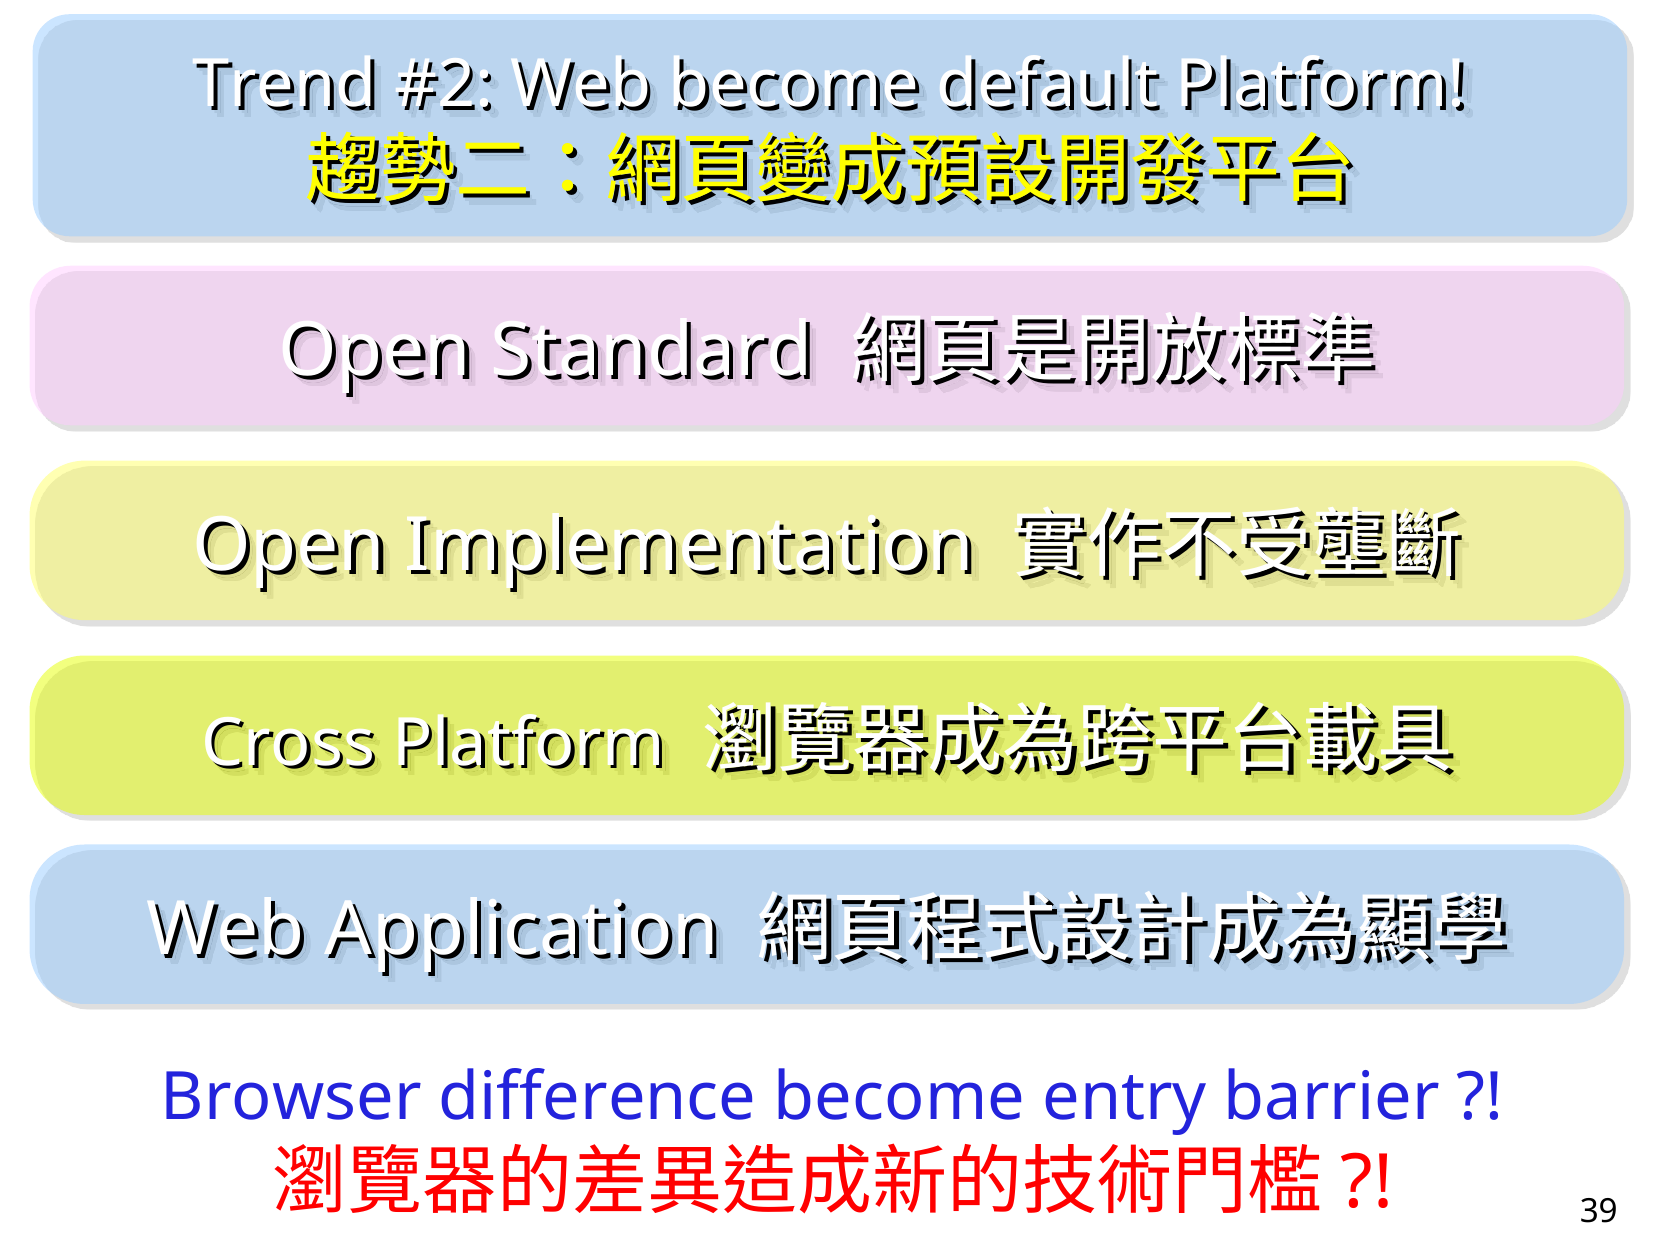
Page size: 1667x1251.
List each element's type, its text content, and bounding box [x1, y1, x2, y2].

text_box Web Application 網頁程式設計成為顯學 [29, 844, 1625, 1004]
text_box Trend #2: Web become default Platform! 趨勢二：網頁變成預設開發平台 [32, 14, 1628, 237]
text_box Open Implementation 實作不受壟斷 [29, 460, 1625, 621]
text_box Cross Platform 瀏覽器成為跨平台載具 [29, 655, 1625, 816]
text_box Browser difference become entry barrier ?! 瀏覽器的差異造成新的技術門檻?! [0, 1045, 1667, 1231]
text_box Open Standard 網頁是開放標準 [29, 265, 1625, 426]
